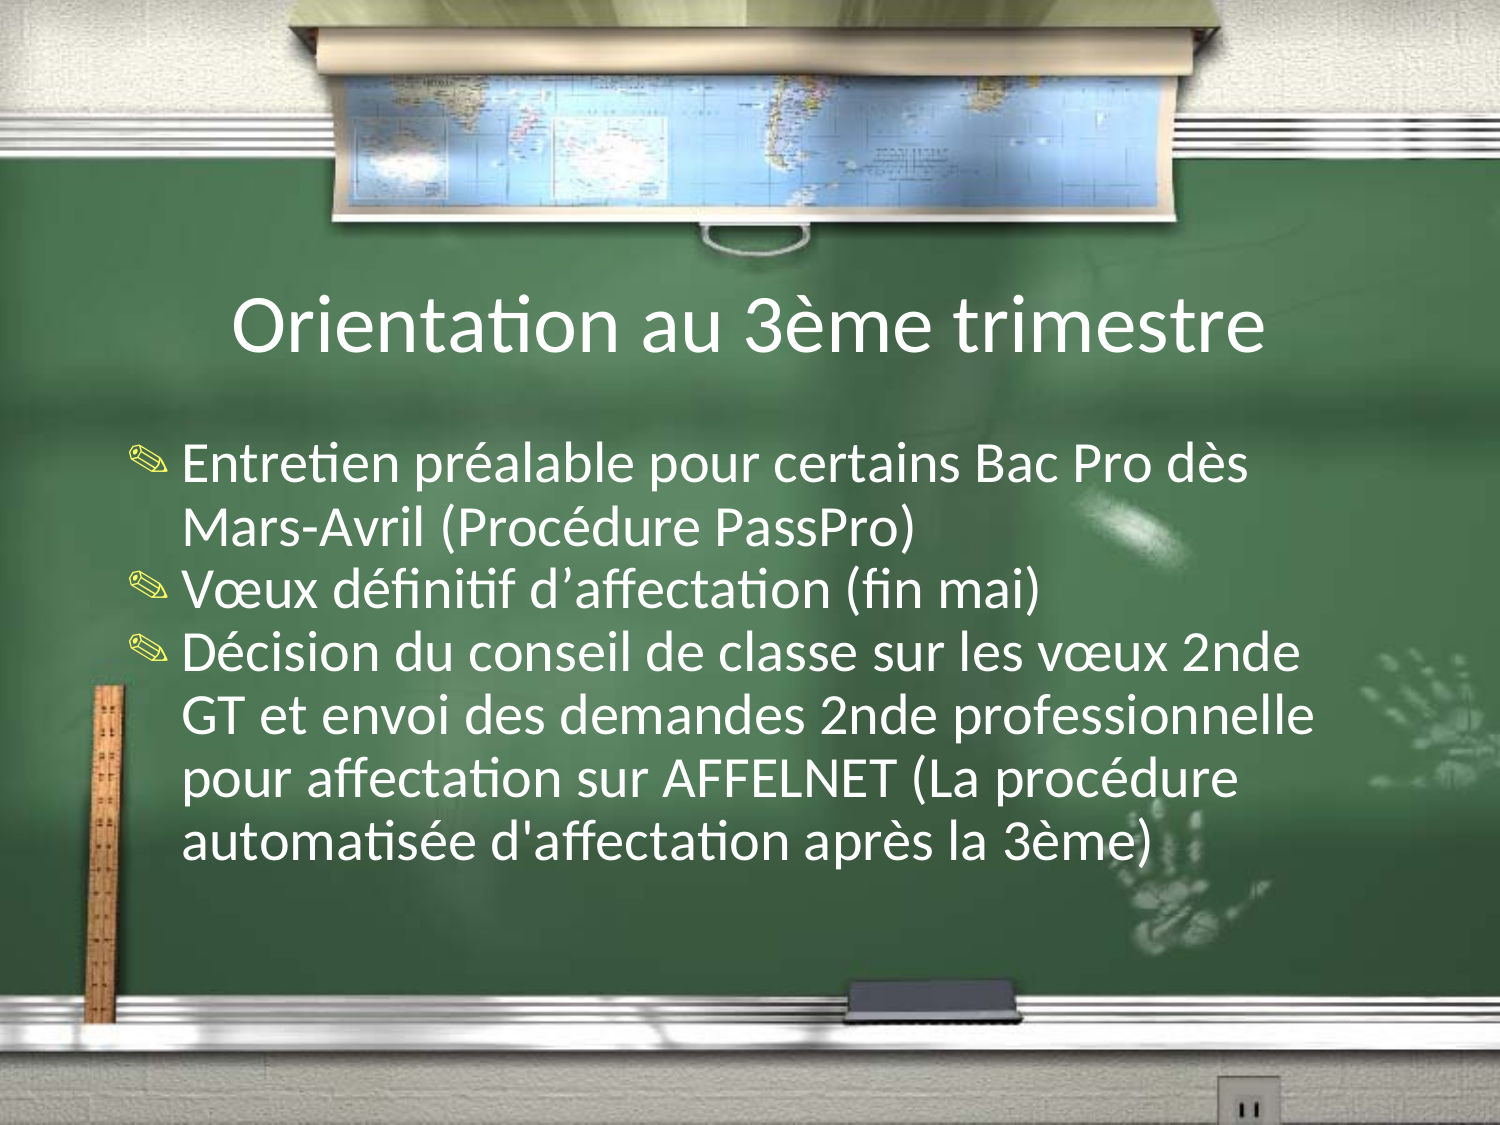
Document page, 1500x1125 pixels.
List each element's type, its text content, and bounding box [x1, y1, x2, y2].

picture [0, 0, 1500, 1125]
text_box Orientation au 3ème trimestre [112, 224, 1388, 413]
text_box Entretien préalable pour certains Bac Pro dès Mars-Avril (Procédure PassPro) Vœux définitif d’affectation (fin mai) Décision du conseil de classe sur les vœux 2nde GT et envoi des demandes 2nde professionnelle pour affectation sur AFFELNET (La procédure automatisée d'affectation après la 3ème) [112, 425, 1388, 1001]
